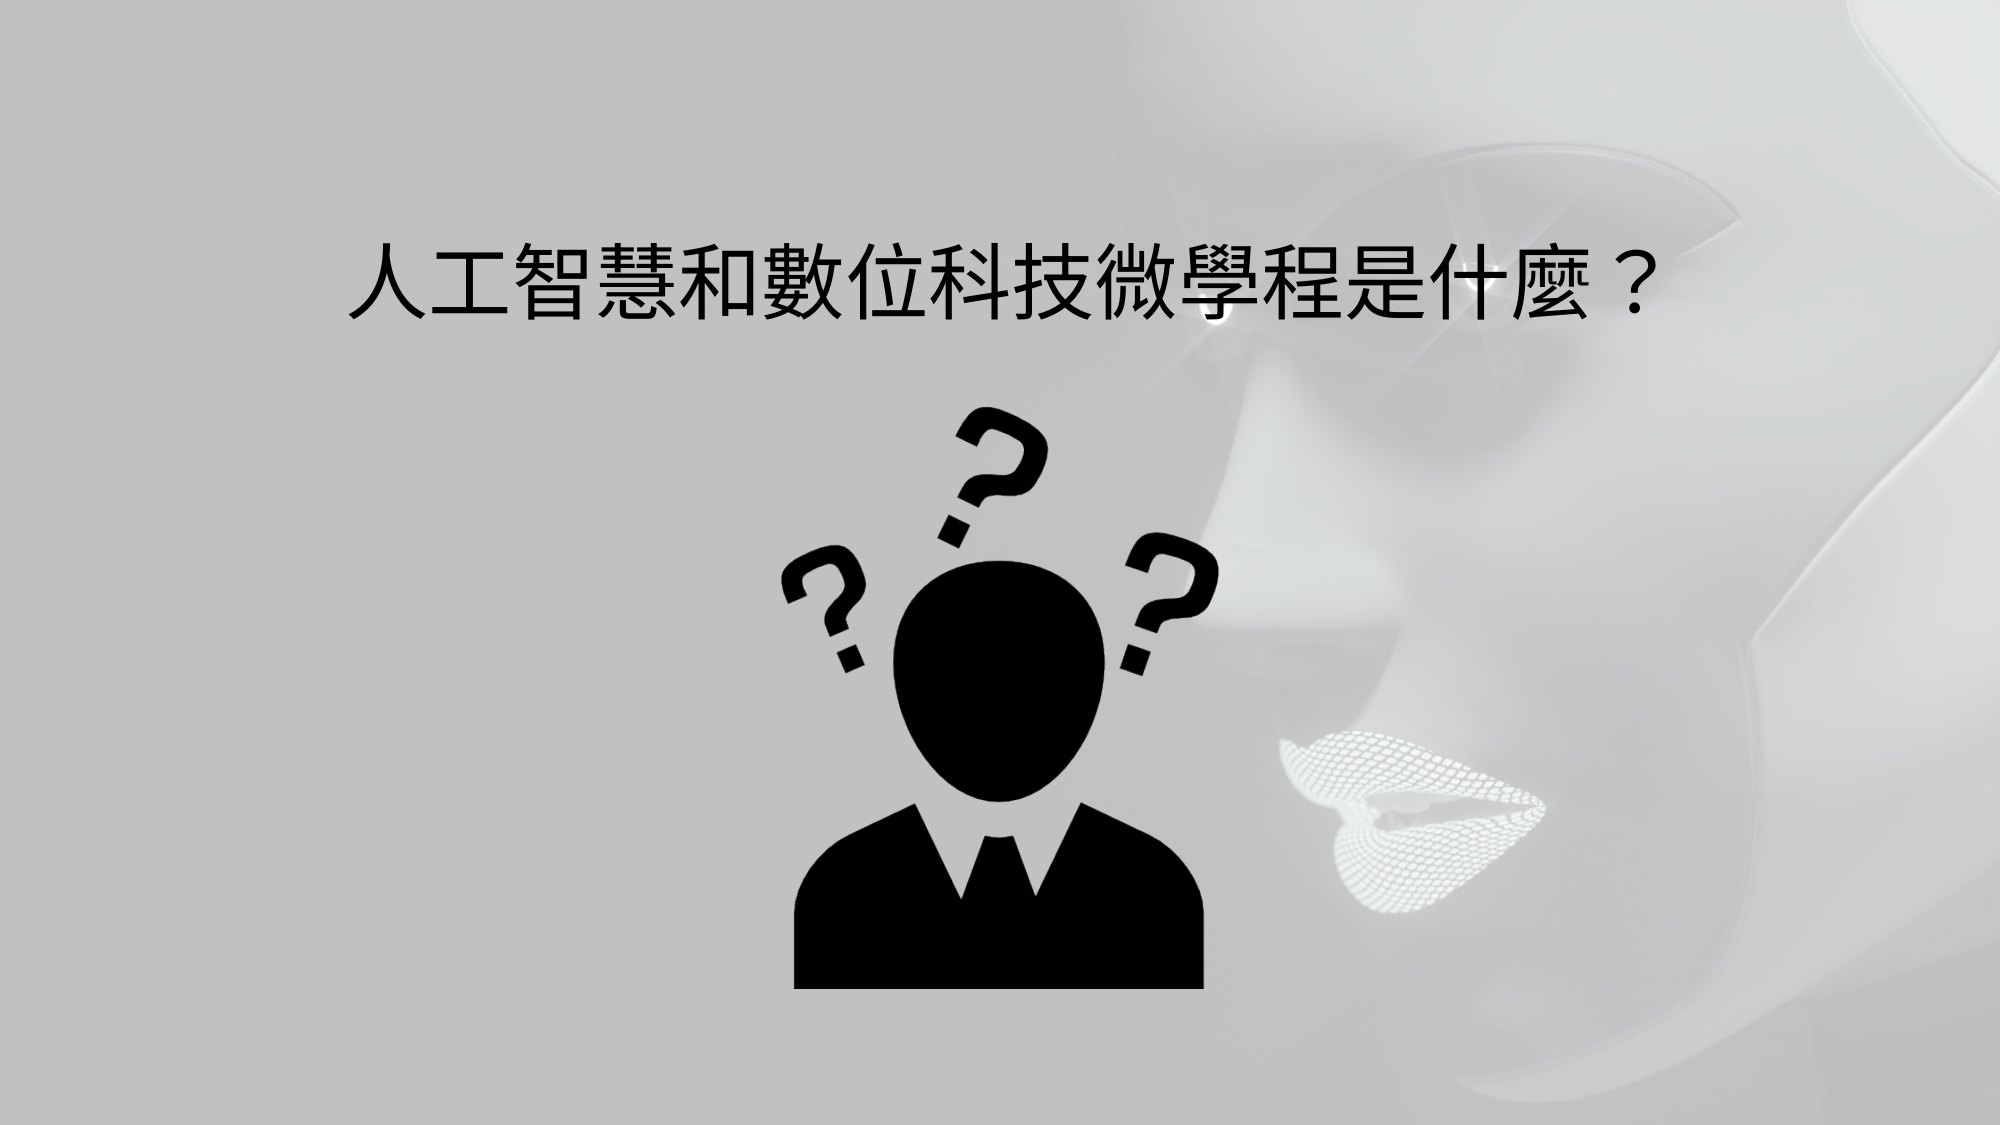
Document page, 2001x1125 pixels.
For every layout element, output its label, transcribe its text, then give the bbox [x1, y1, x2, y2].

picture [709, 407, 1291, 989]
title 人工智慧和數位科技微學程是什麼？ [330, 178, 1670, 396]
